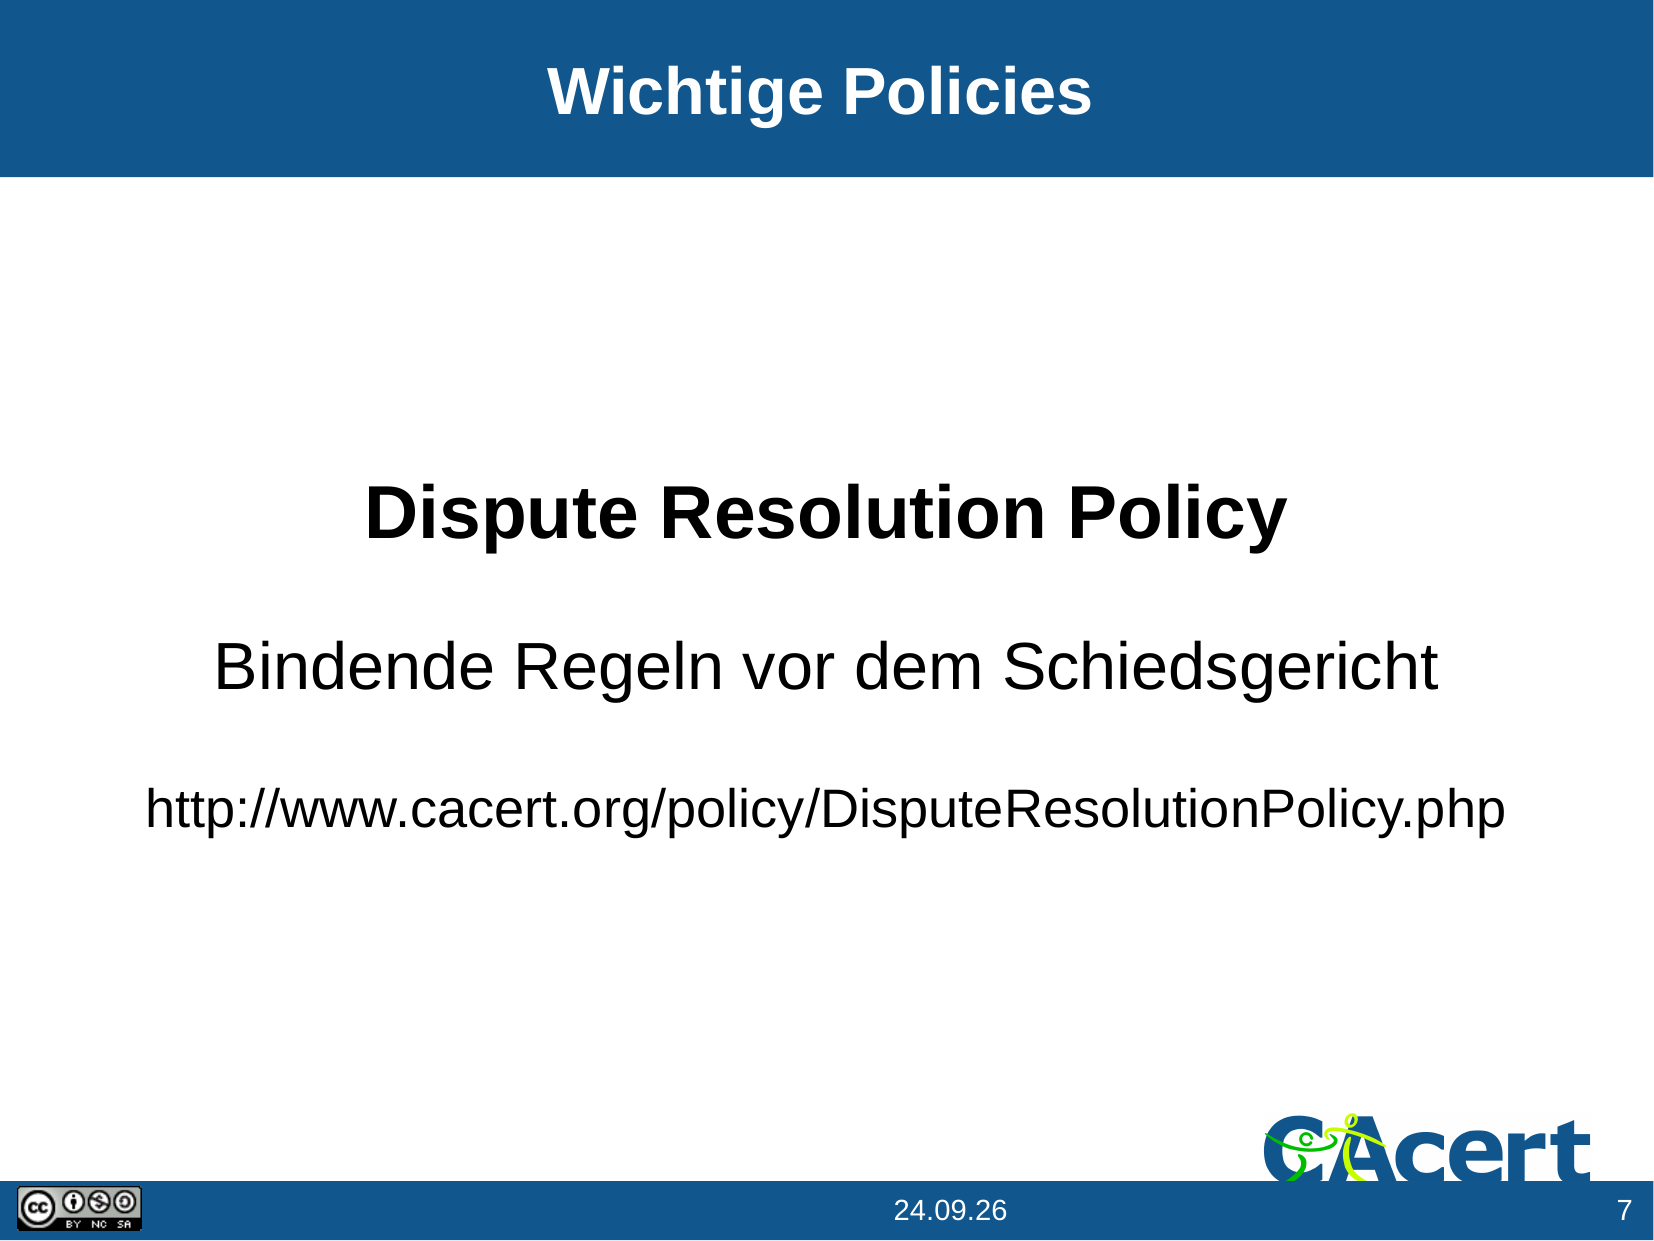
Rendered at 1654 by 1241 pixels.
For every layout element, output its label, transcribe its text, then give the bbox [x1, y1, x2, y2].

subtitle Dispute Resolution Policy Bindende Regeln vor dem Schiedsgericht http://www.cacert.org/policy/DisputeResolutionPolicy.php [82, 225, 1571, 1084]
picture [1263, 1112, 1591, 1181]
picture [17, 1186, 142, 1231]
title Wichtige Policies [76, 17, 1565, 166]
